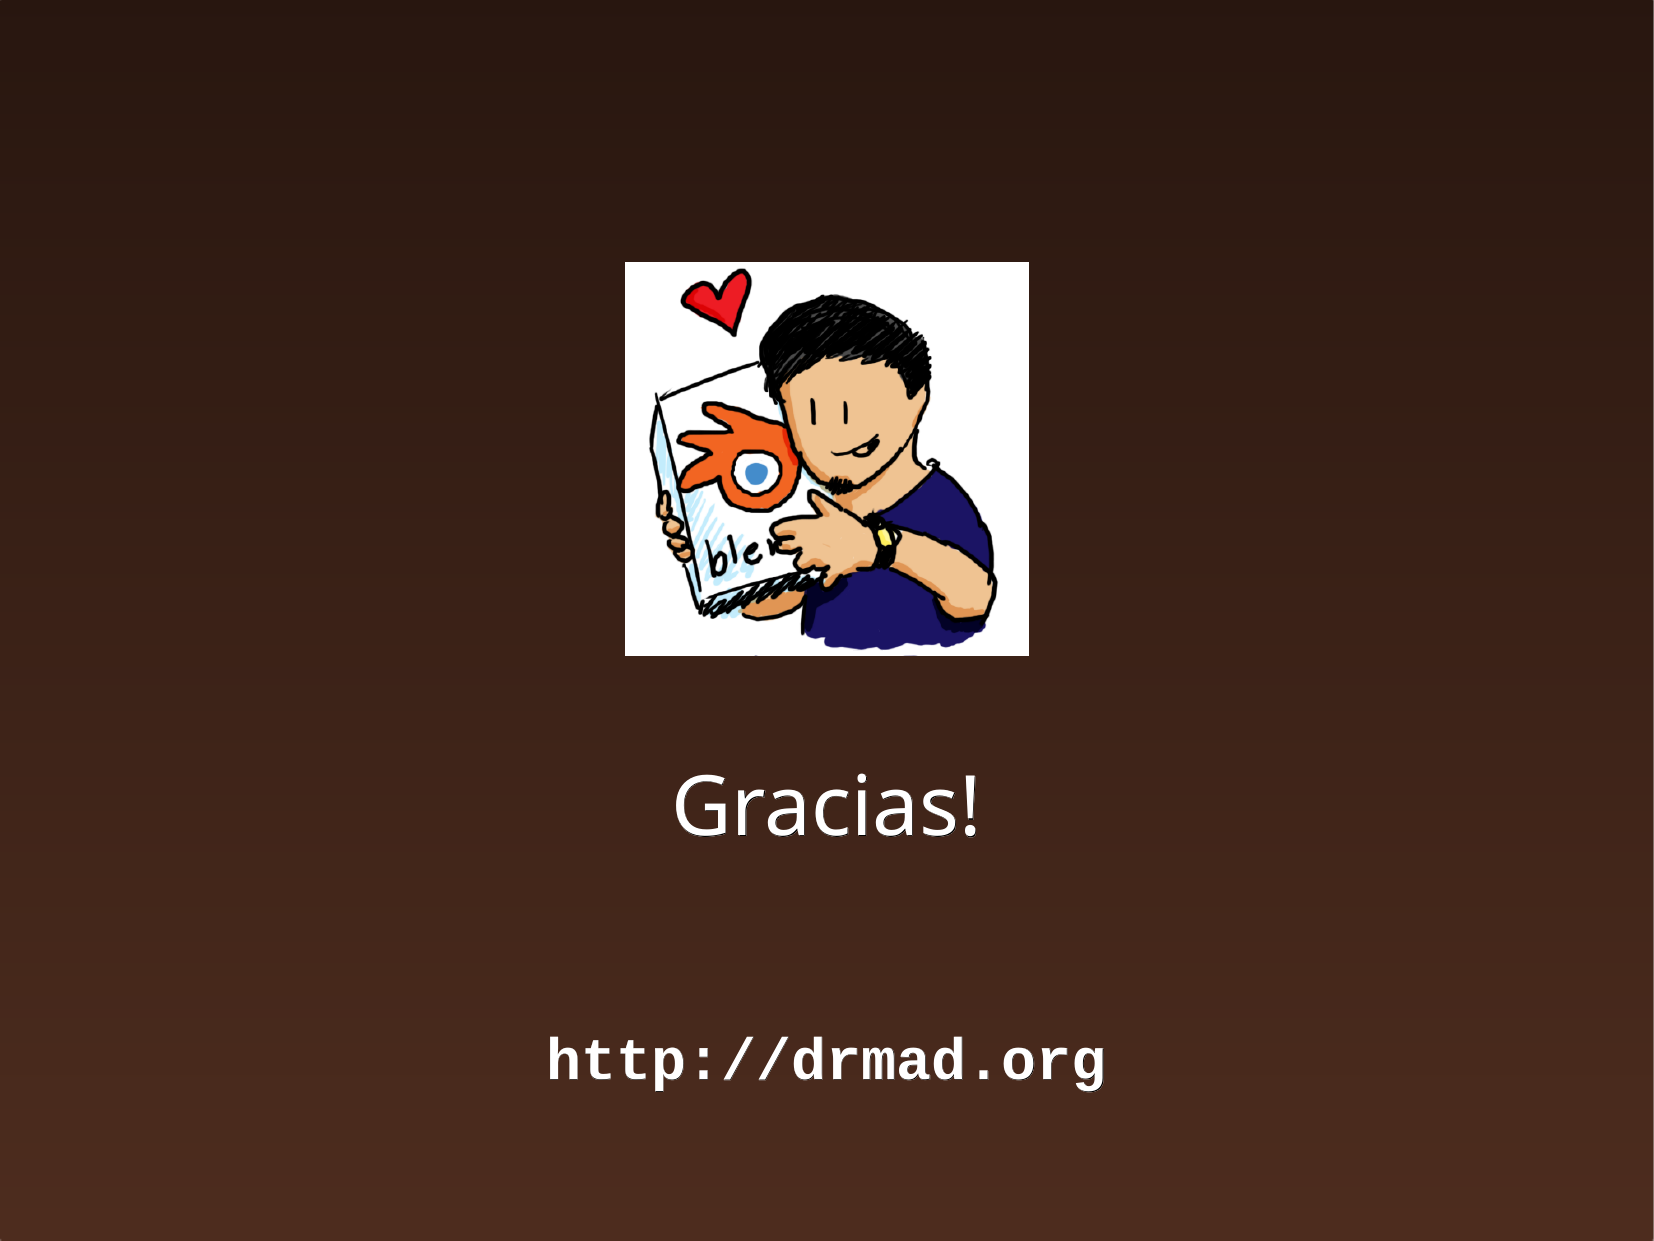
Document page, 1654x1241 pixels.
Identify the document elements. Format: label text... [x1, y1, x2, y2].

text_box http://drmad.org [531, 1023, 1122, 1105]
text_box Gracias! [206, 739, 1447, 928]
picture [0, 0, 1654, 1241]
